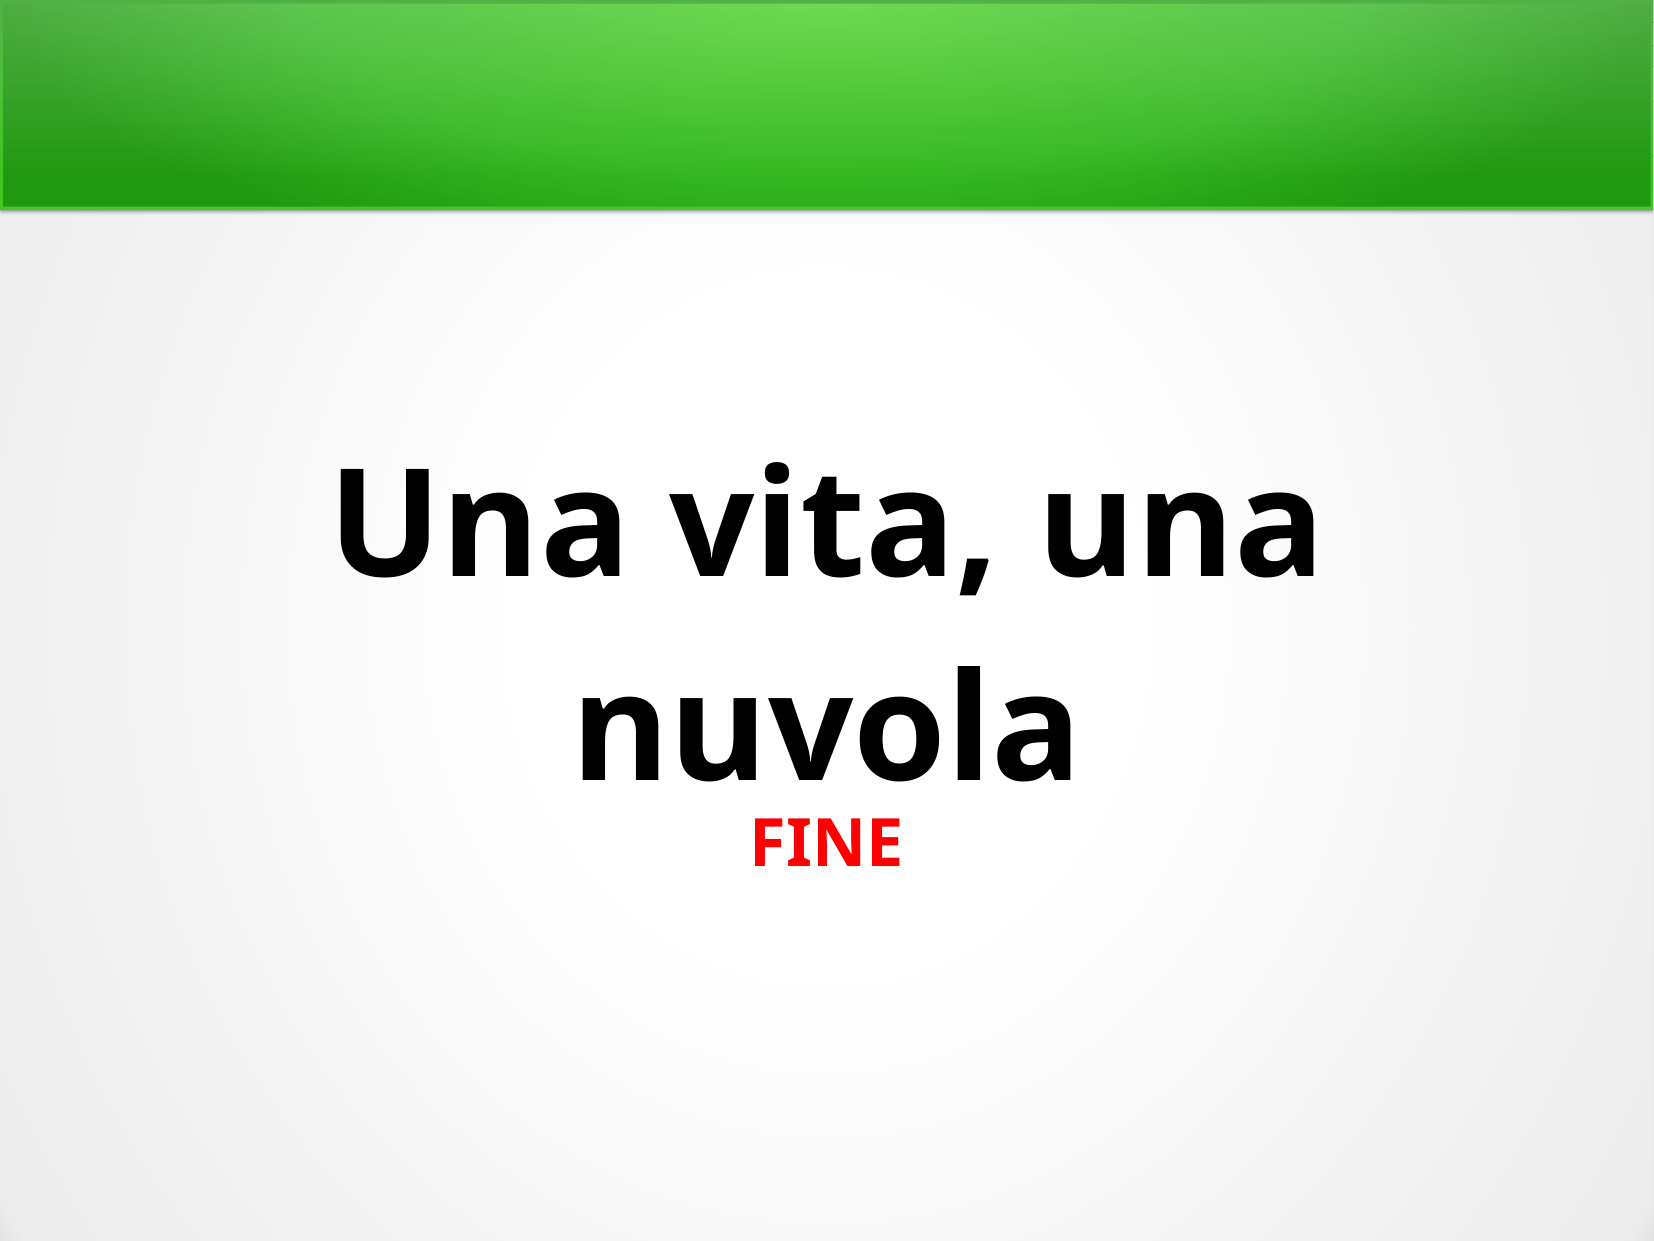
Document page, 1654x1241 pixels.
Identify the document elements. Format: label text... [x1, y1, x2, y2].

text_box FINE [617, 799, 1037, 881]
subtitle Una vita, una nuvola [135, 530, 1518, 711]
